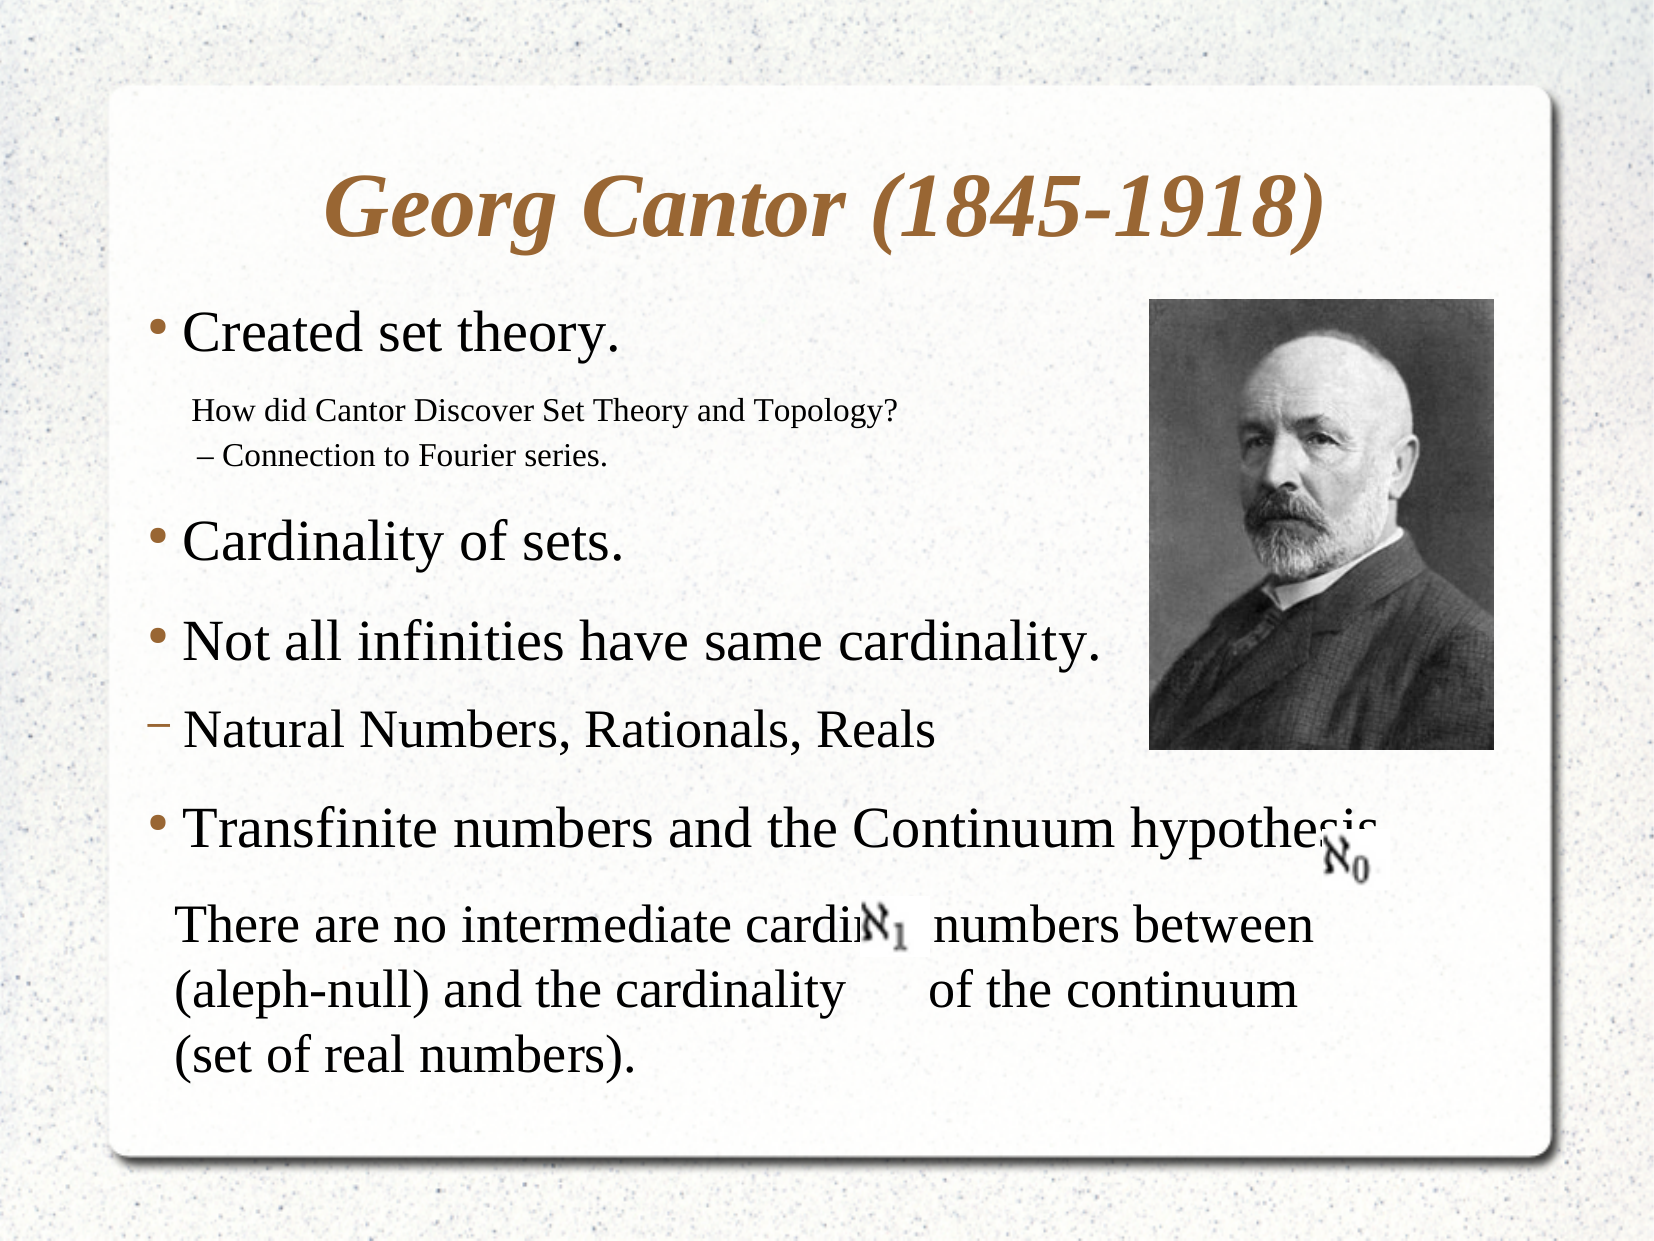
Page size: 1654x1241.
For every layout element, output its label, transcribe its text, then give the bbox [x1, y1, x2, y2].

picture [860, 896, 930, 957]
title Georg Cantor (1845-1918) [118, 96, 1536, 304]
list Created set theory. How did Cantor Discover Set Theory and Topology? – Connection to Fourier series. Cardinality of sets. Not all infinities have same cardinality. Natural Numbers, Rationals, Reals Transfinite numbers and the Continuum hypothesis There are no intermediate cardinal numbers between (aleph-null) and the cardinality of the continuum (set of real numbers). [147, 293, 1471, 1095]
picture [1322, 829, 1390, 890]
picture [1149, 299, 1494, 750]
